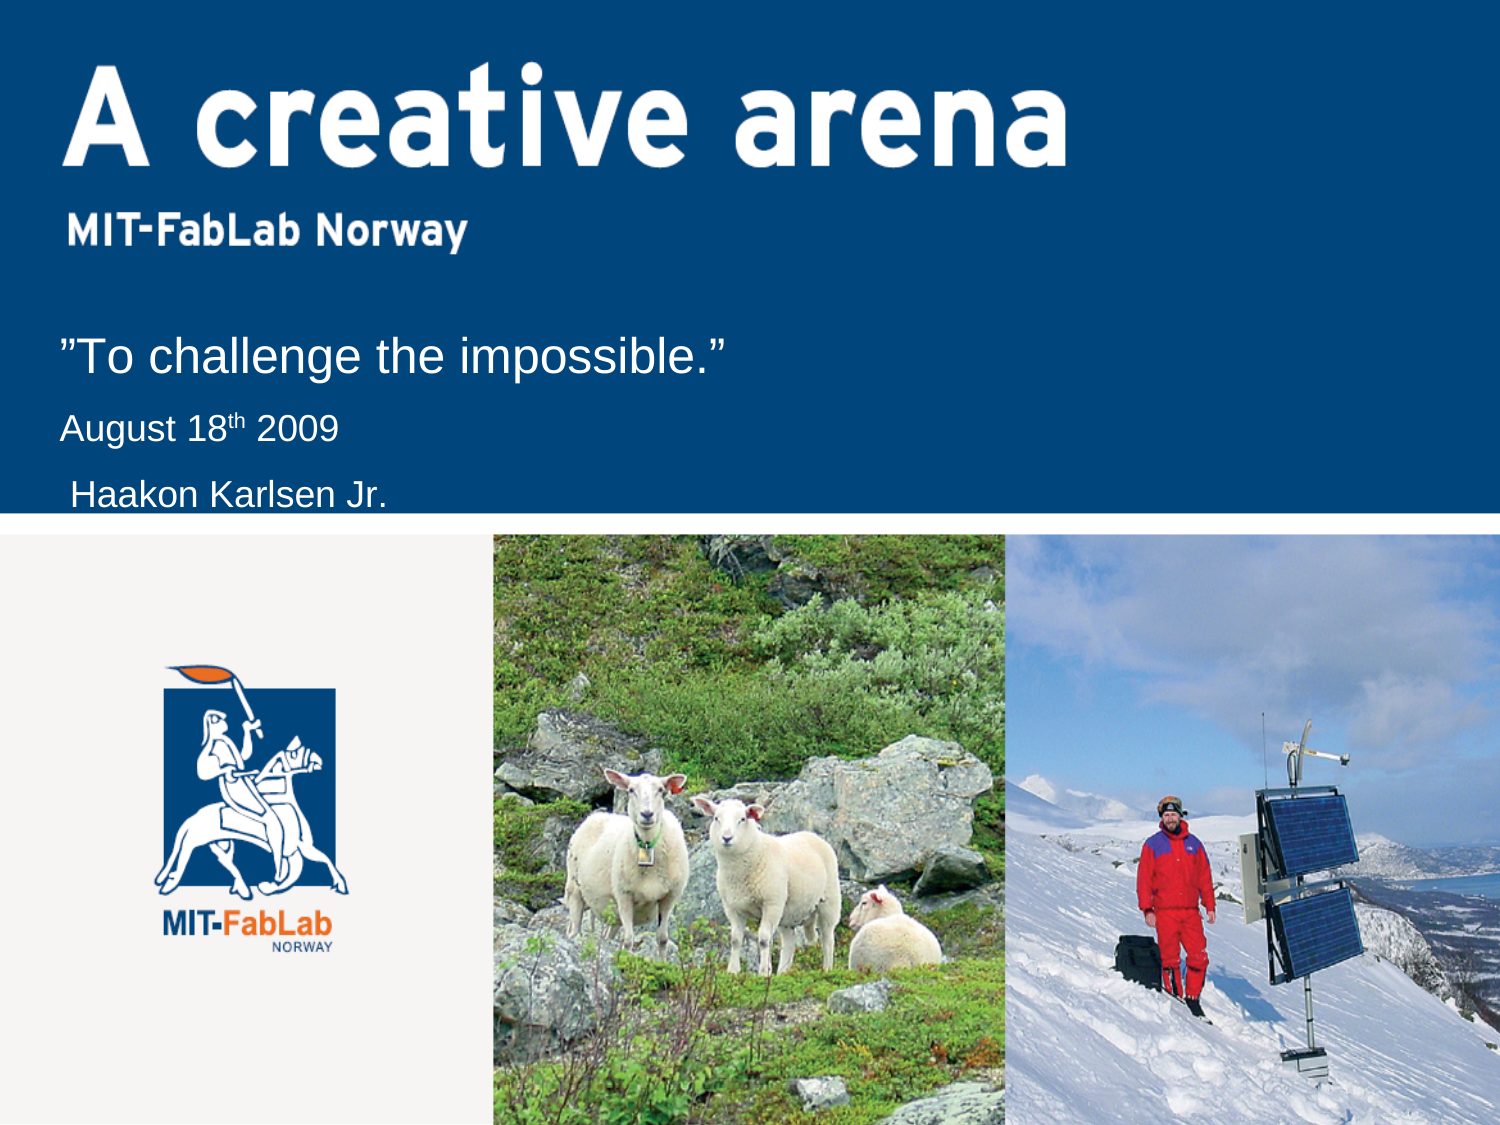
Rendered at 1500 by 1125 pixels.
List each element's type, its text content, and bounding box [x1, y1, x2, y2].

text_box ”To challenge the impossible.” August 18th 2009 Haakon Karlsen Jr. [44, 320, 1359, 523]
picture [0, 0, 1500, 1125]
